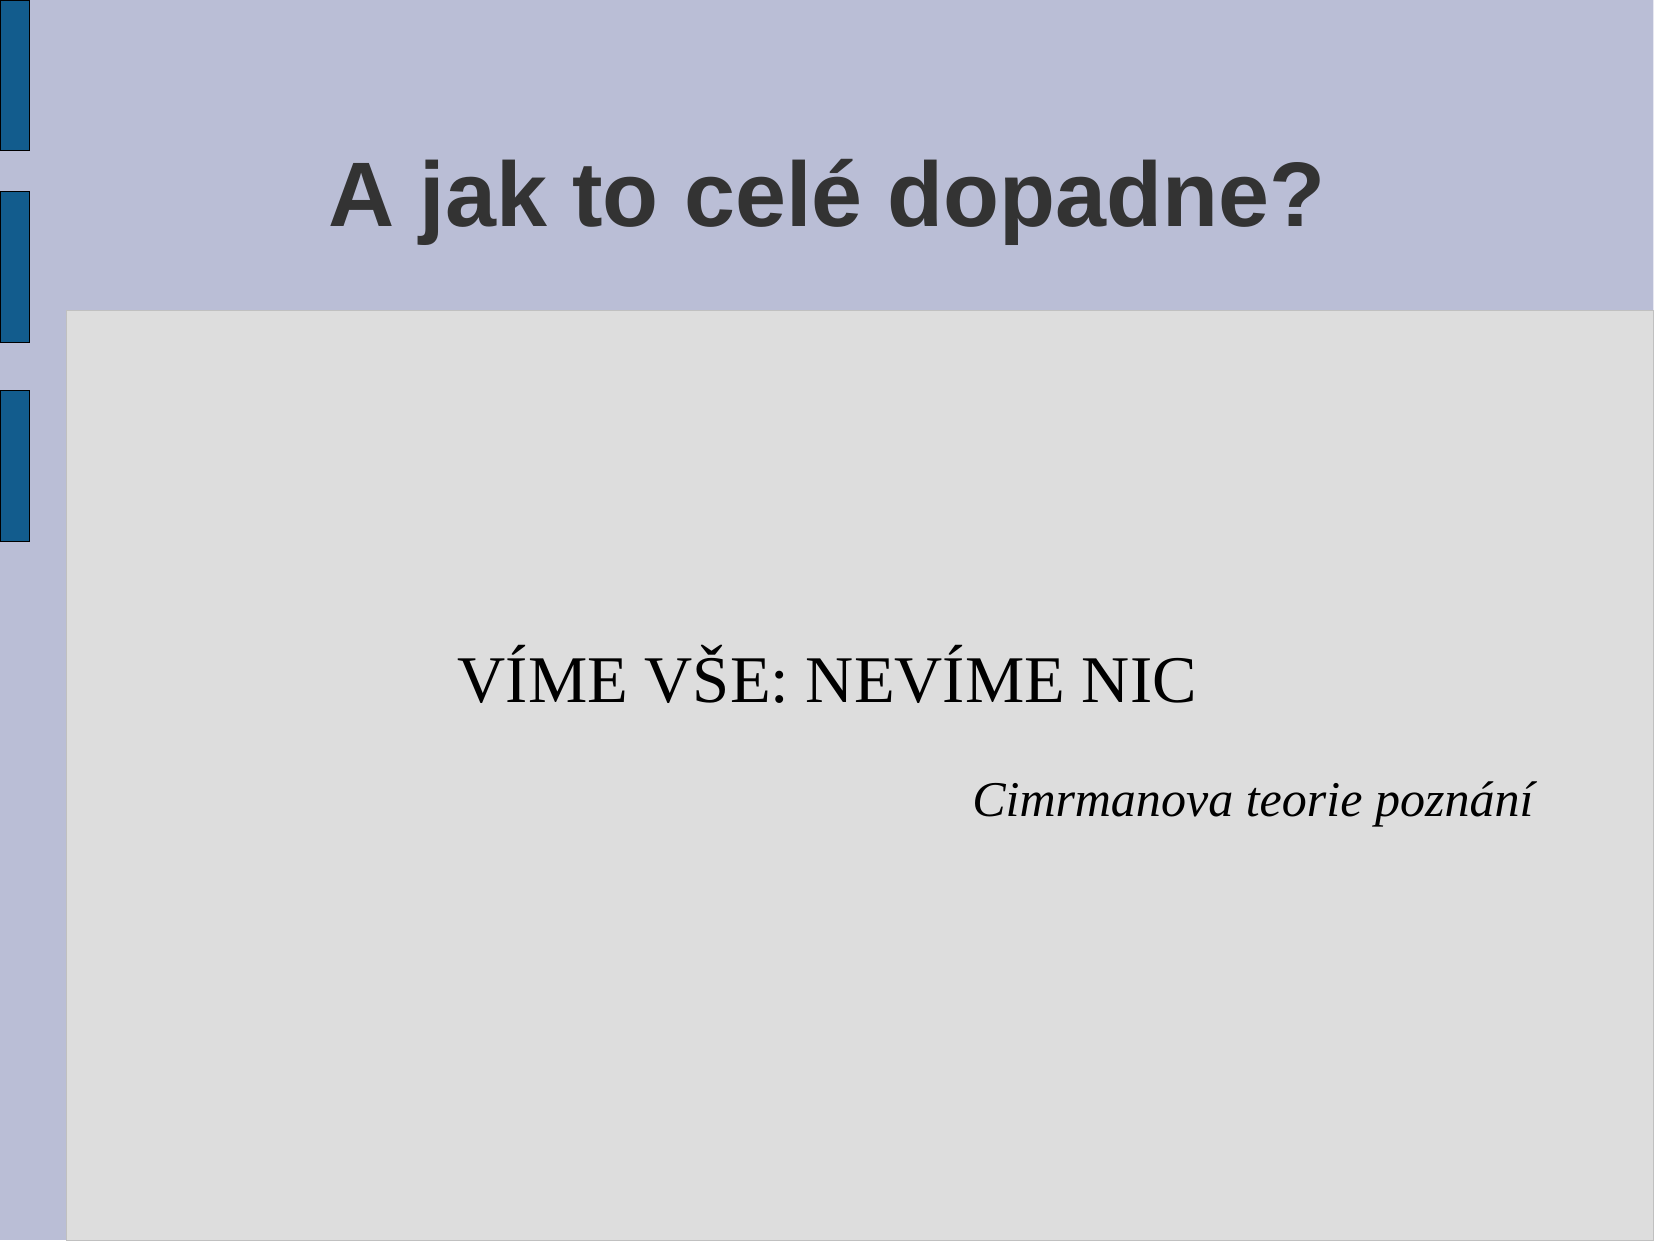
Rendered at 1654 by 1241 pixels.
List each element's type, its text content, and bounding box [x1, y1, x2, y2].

subtitle VÍME VŠE: NEVÍME NIC Cimrmanova teorie poznání [121, 352, 1534, 1119]
title A jak to celé dopadne? [121, 91, 1534, 299]
